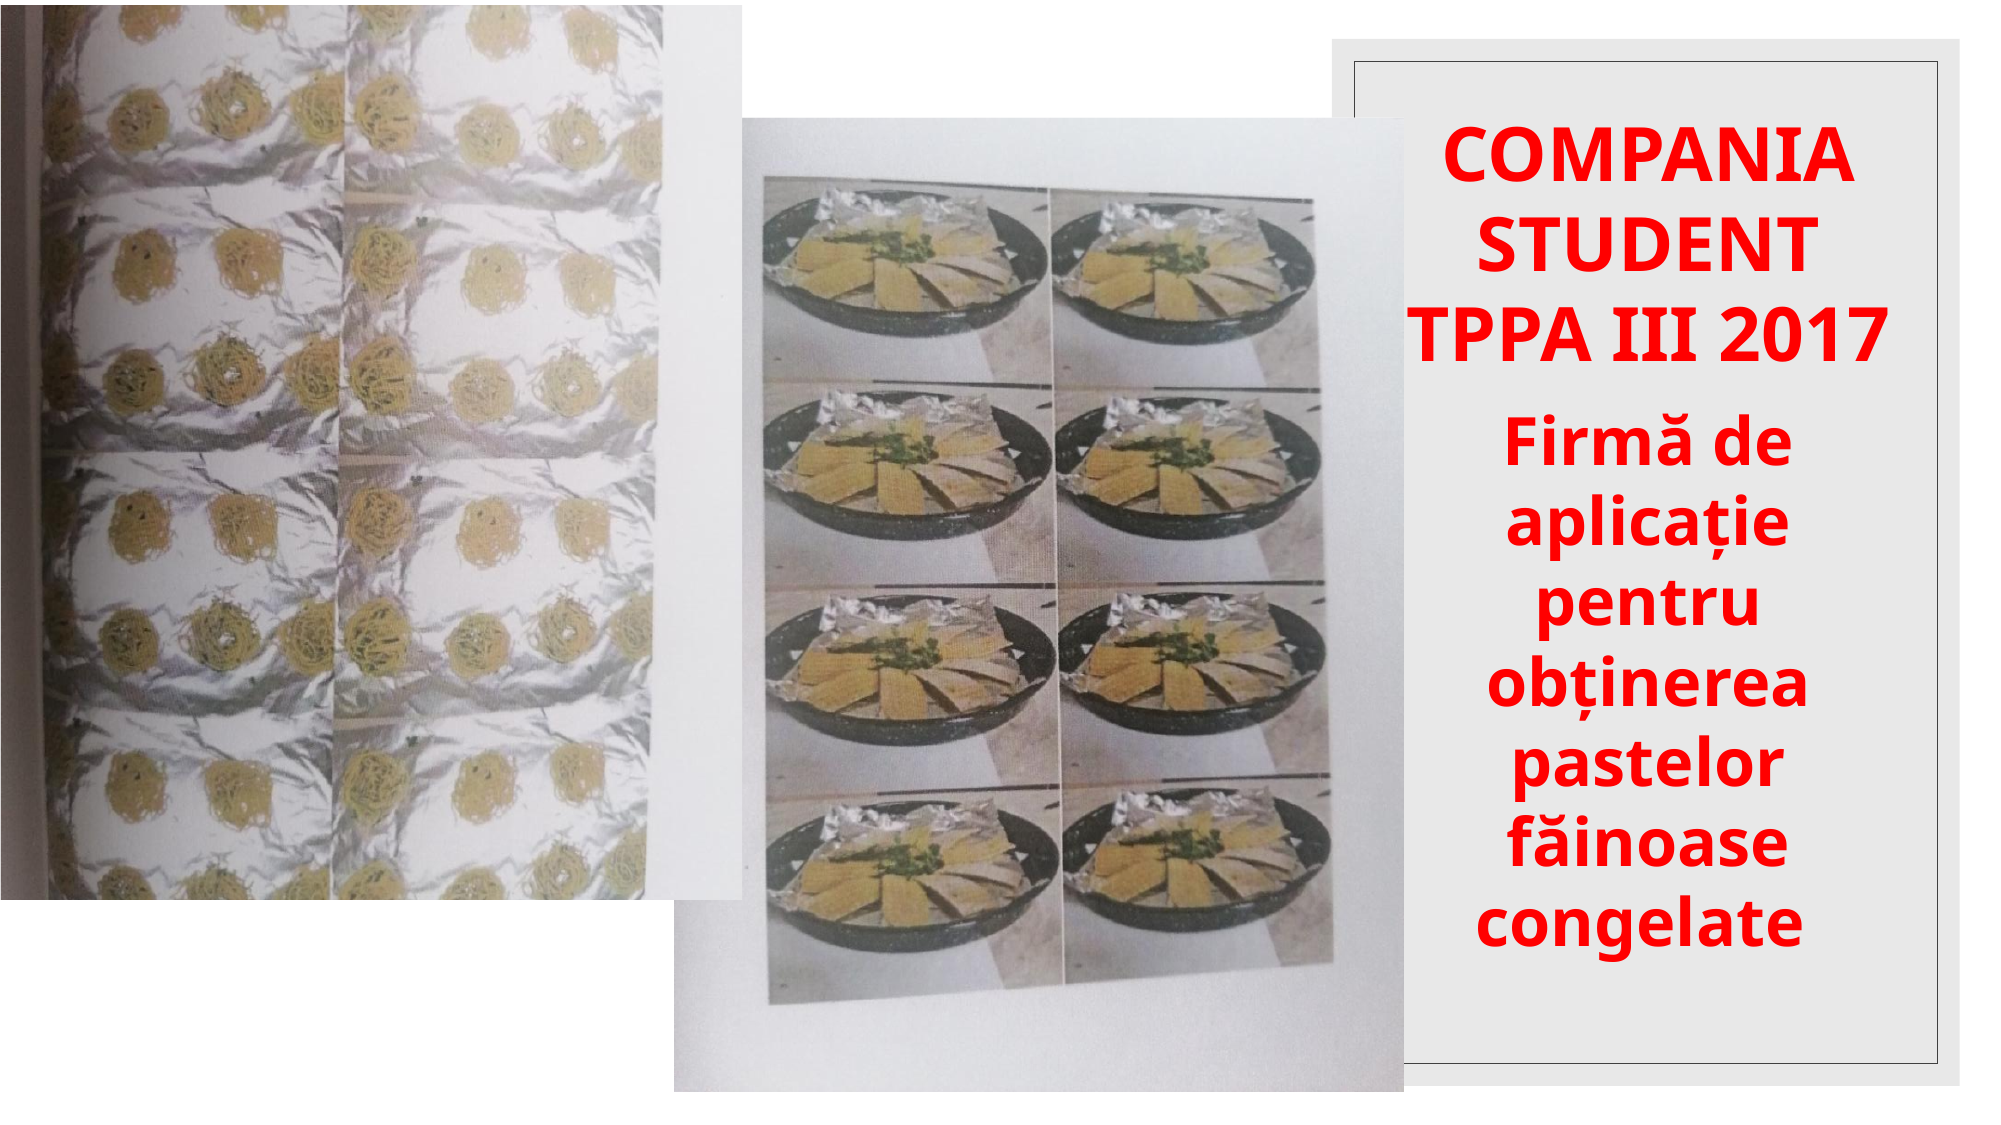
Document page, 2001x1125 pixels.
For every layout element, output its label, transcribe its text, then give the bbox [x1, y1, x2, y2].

title COMPANIA STUDENT TPPA III 2017 [1390, 98, 1907, 369]
picture [0, 5, 1404, 1092]
list Firmă de aplicație pentru obținerea pastelor făinoase congelate [1404, 391, 1907, 968]
